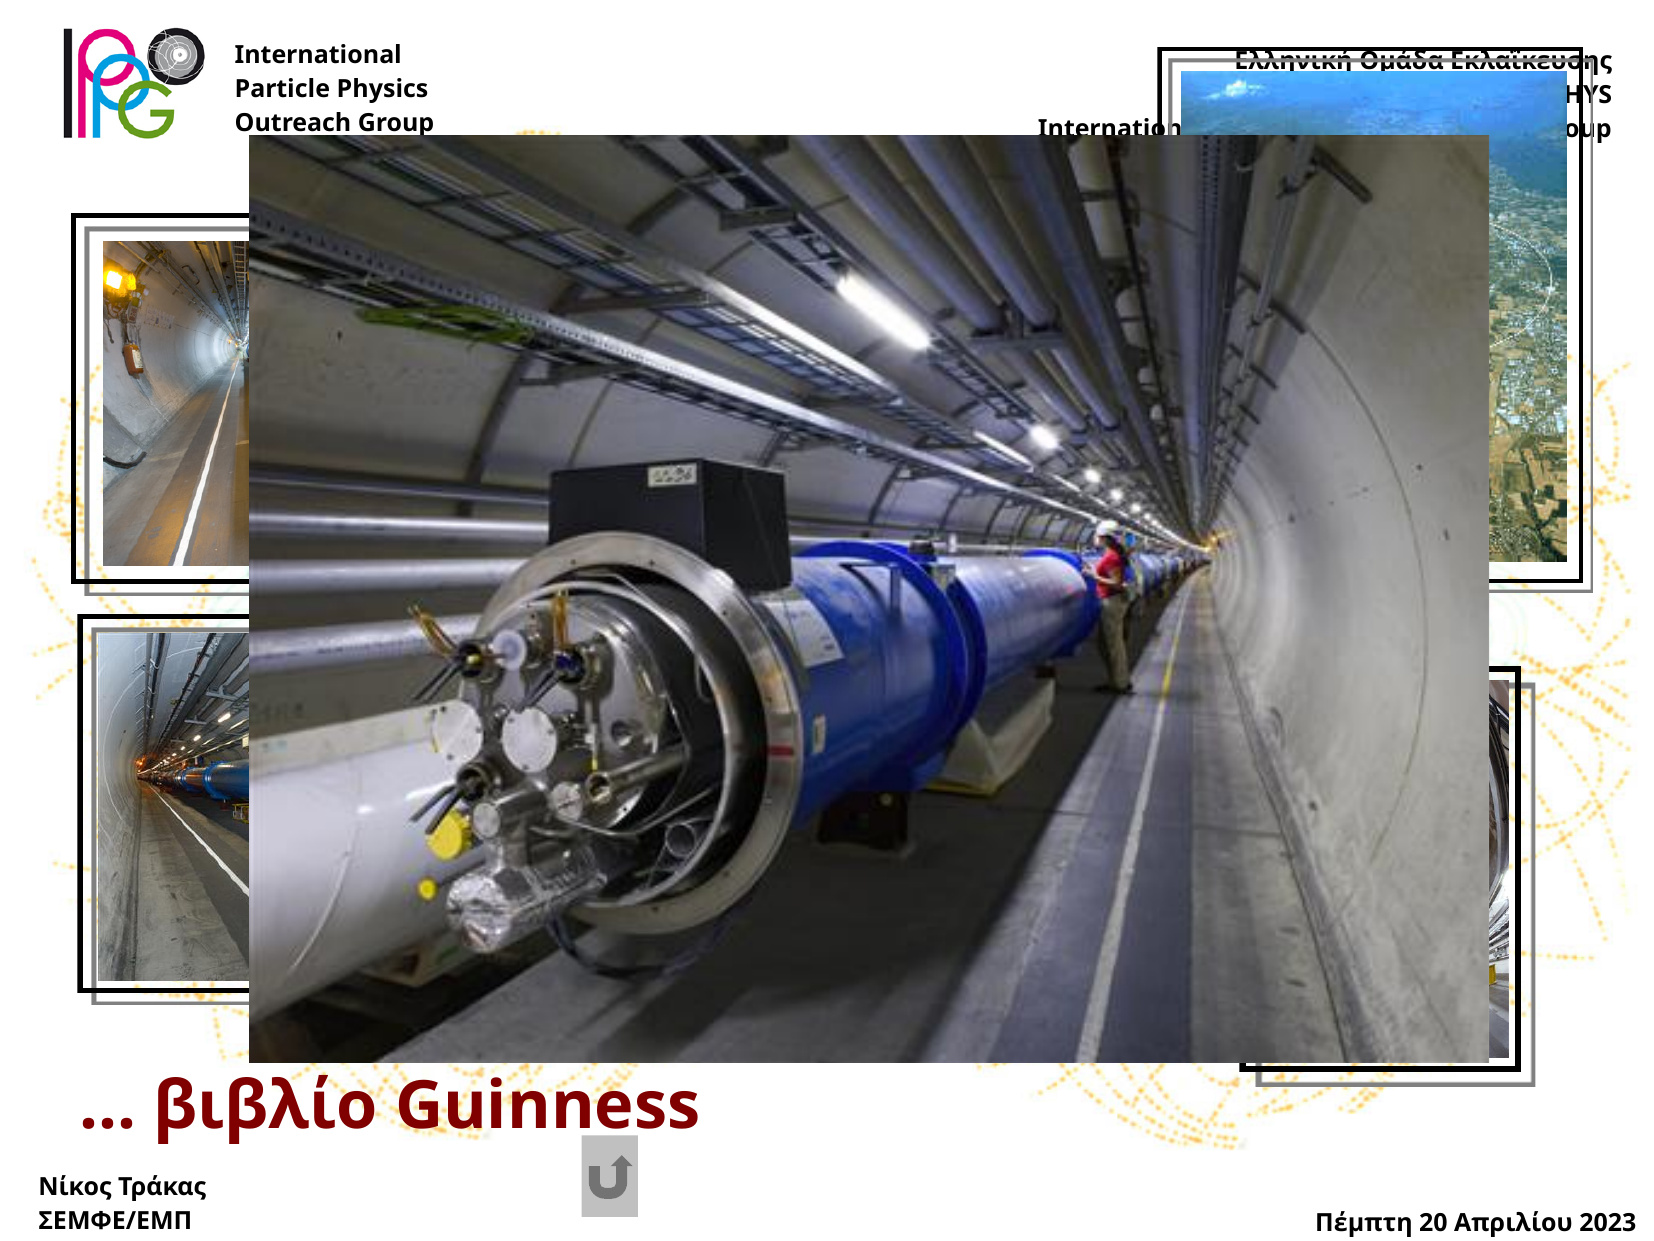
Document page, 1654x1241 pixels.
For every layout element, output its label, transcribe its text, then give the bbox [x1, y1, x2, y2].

text_box ... βιβλίο Guinness [64, 1050, 708, 1146]
picture [0, 5, 1654, 1241]
